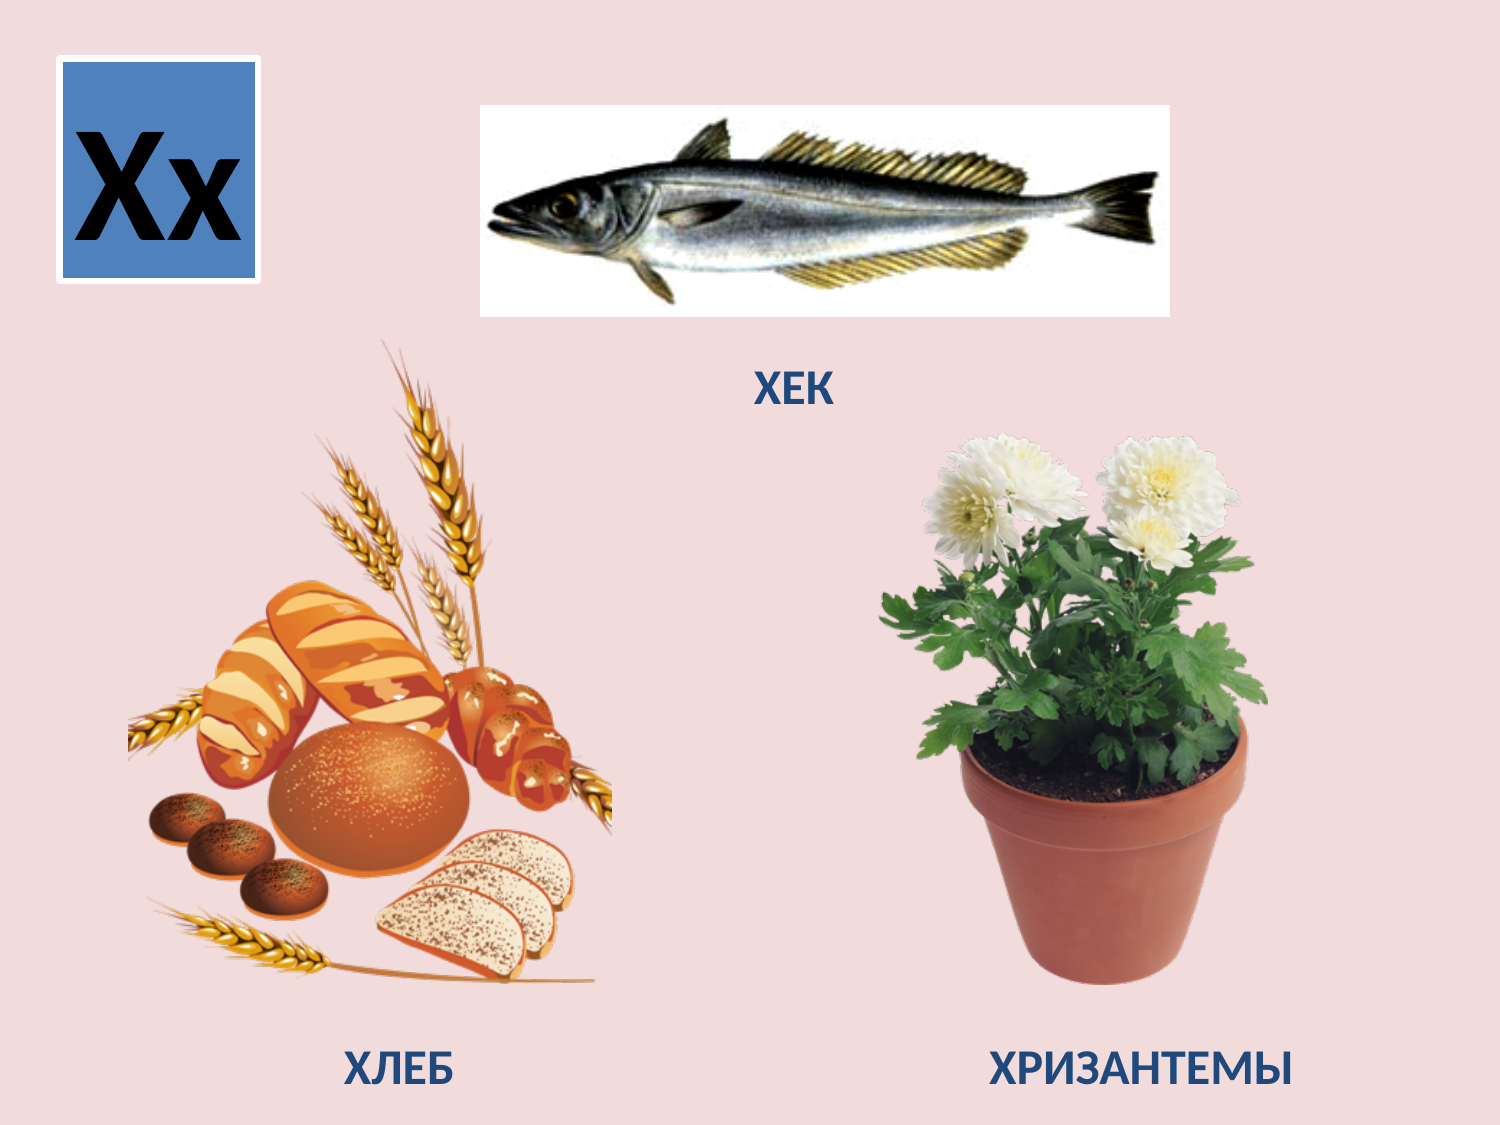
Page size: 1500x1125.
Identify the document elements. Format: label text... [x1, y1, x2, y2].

picture [480, 105, 1170, 317]
text_box ХЛЕБ [328, 1019, 471, 1103]
text_box ХЕК [738, 339, 850, 423]
picture [128, 339, 612, 984]
text_box Хх [59, 58, 258, 282]
text_box ХРИЗАНТЕМЫ [974, 1019, 1310, 1103]
picture [878, 433, 1268, 985]
